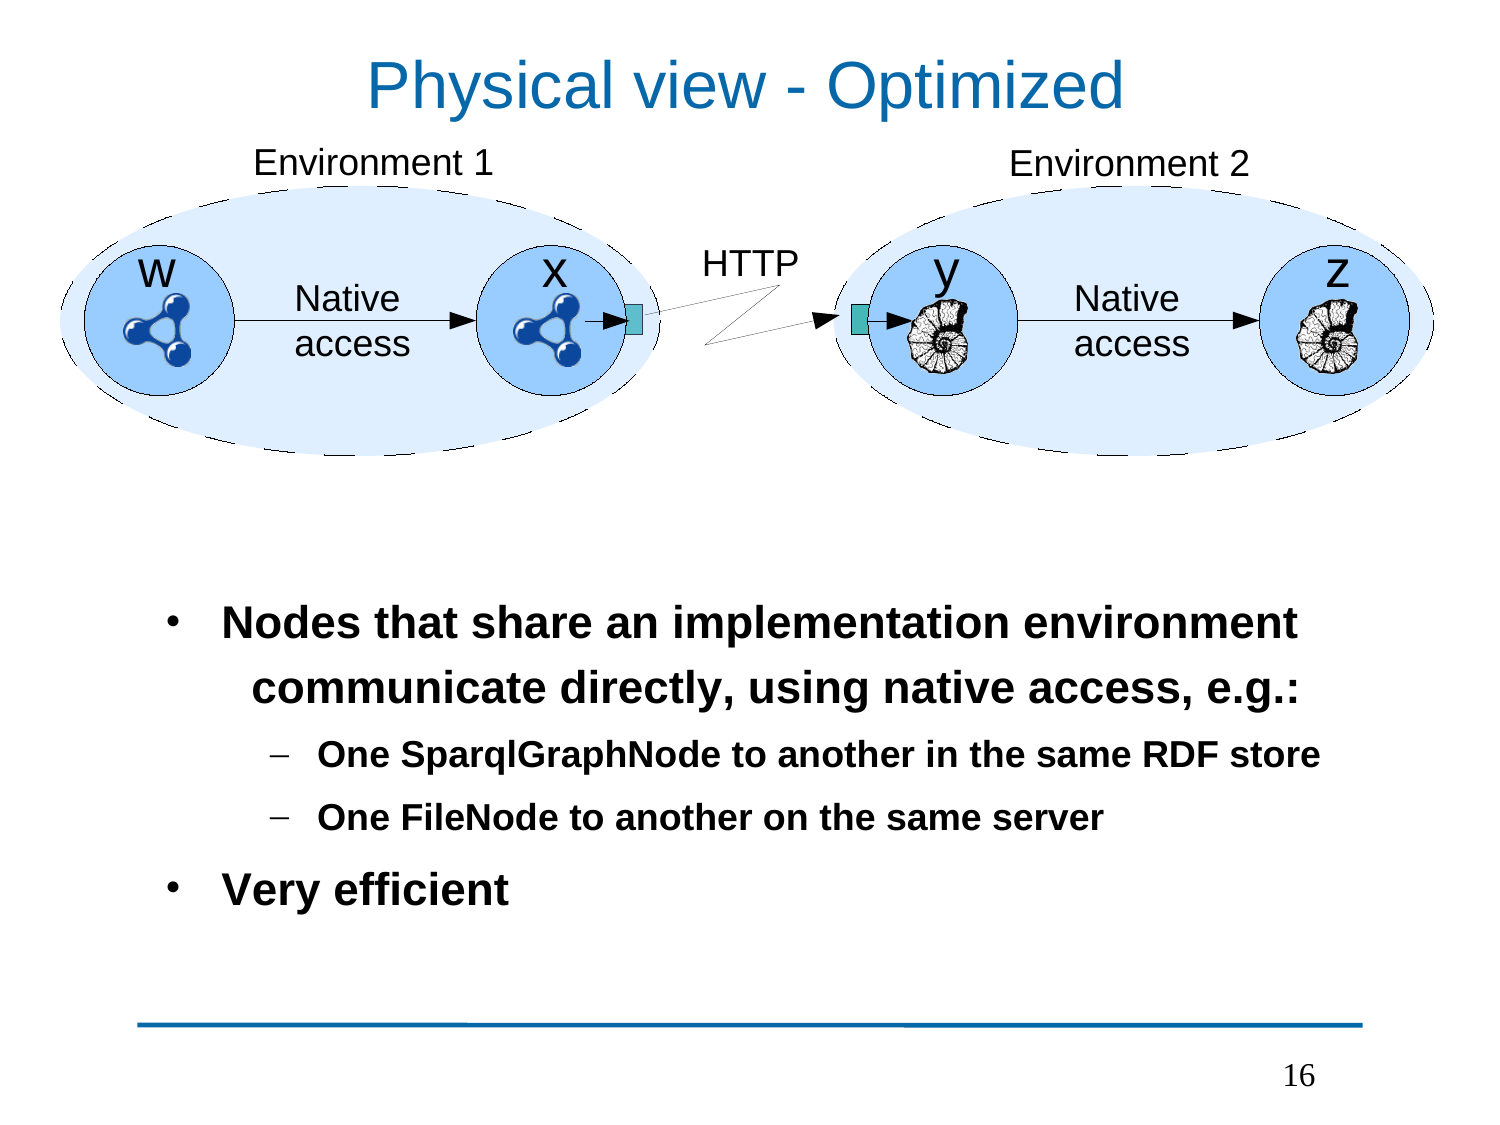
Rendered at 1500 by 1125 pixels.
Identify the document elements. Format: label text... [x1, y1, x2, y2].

text_box Native access [279, 266, 426, 320]
picture [123, 293, 191, 368]
text_box w [123, 227, 191, 293]
title Physical view - Optimized [70, 7, 1423, 130]
text_box y [918, 227, 975, 306]
text_box [833, 191, 1434, 456]
text_box [60, 191, 661, 456]
picture [907, 299, 968, 374]
picture [1296, 299, 1358, 374]
text_box z [1310, 227, 1367, 306]
picture [513, 293, 581, 368]
text_box x [527, 227, 583, 306]
text_box Native access [1059, 321, 1206, 372]
text_box Native access [279, 321, 426, 372]
text_box Environment 1 [238, 131, 510, 191]
text_box Environment 2 [994, 131, 1266, 191]
text_box Native access [1059, 266, 1206, 320]
text_box HTTP [687, 231, 815, 292]
list Nodes that share an implementation environment communicate directly, using native access, e.g.: One SparqlGraphNode to another in the same RDF store One FileNode to another on the same server Very efficient [142, 539, 1471, 1035]
